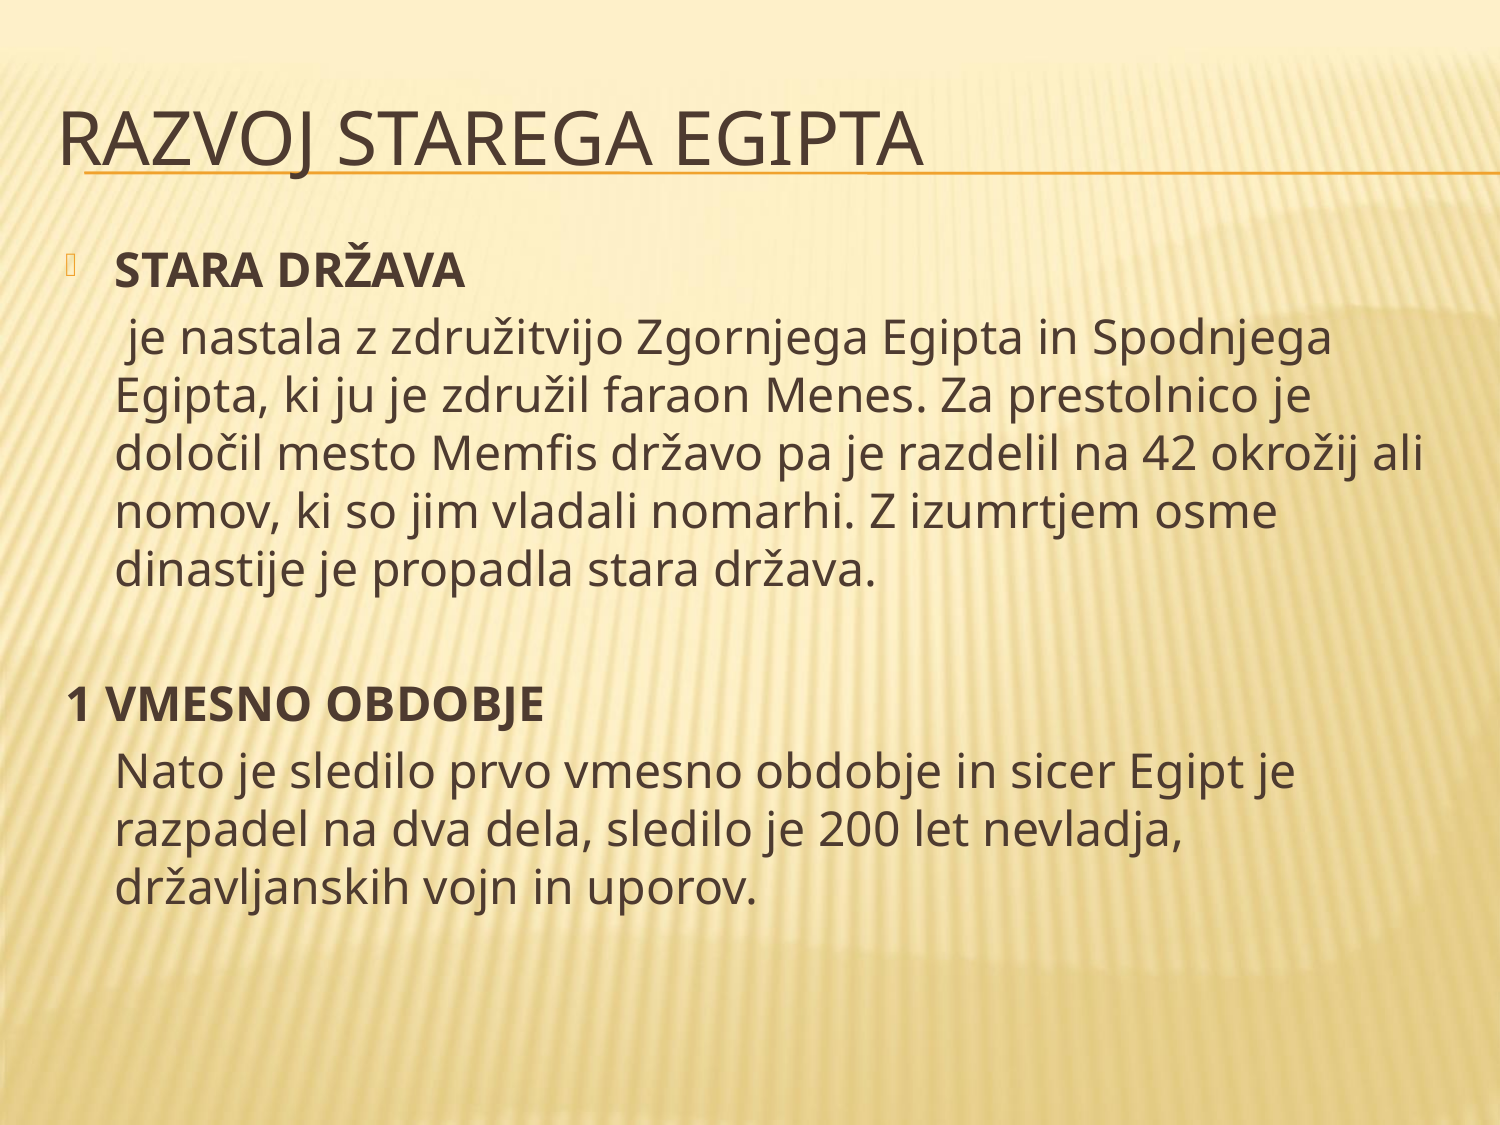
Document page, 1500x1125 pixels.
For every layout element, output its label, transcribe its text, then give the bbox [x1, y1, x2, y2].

title Razvoj starega egipta [41, 66, 1467, 204]
list STARA DRŽAVA je nastala z združitvijo Zgornjega Egipta in Spodnjega Egipta, ki ju je združil faraon Menes. Za prestolnico je določil mesto Memfis državo pa je razdelil na 42 okrožij ali nomov, ki so jim vladali nomarhi. Z izumrtjem osme dinastije je propadla stara država. 1 VMESNO OBDOBJE Nato je sledilo prvo vmesno obdobje in sicer Egipt je razpadel na dva dela, sledilo je 200 let nevladja, državljanskih vojn in uporov. [50, 231, 1475, 929]
picture [0, 0, 1500, 1125]
